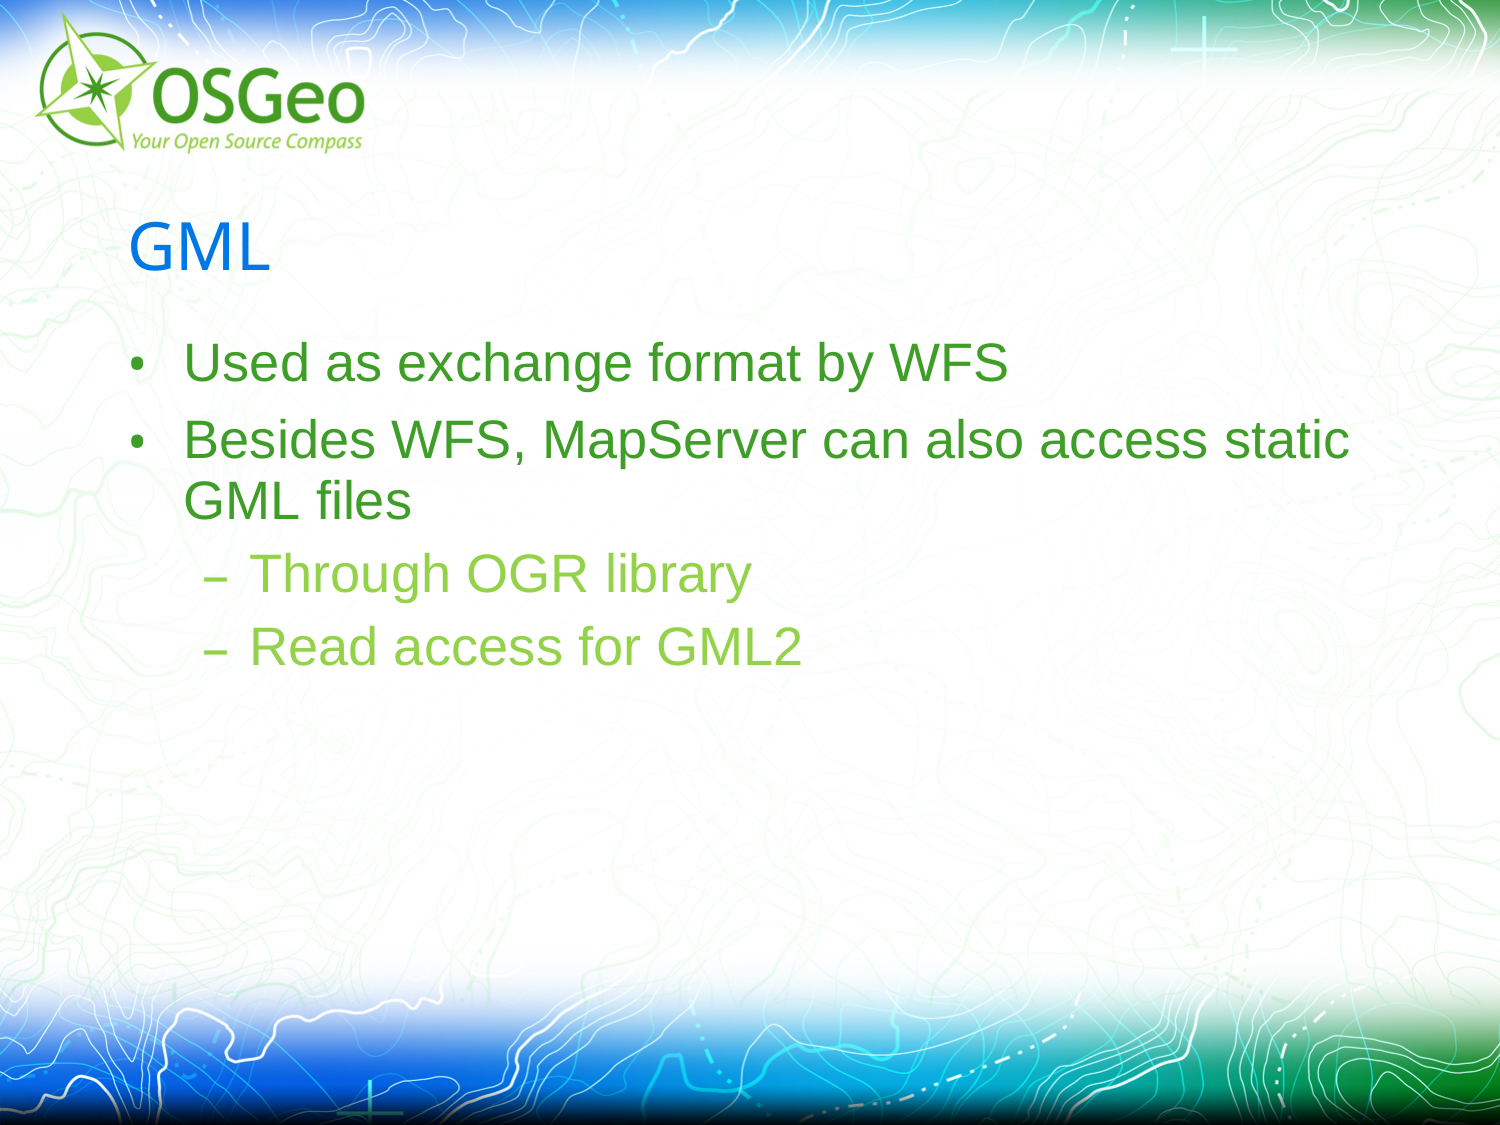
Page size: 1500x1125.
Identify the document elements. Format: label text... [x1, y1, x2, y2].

picture [0, 0, 1500, 1125]
title GML [112, 187, 1388, 303]
list Used as exchange format by WFS Besides WFS, MapServer can also access static GML files Through OGR library Read access for GML2 [112, 324, 1388, 1015]
